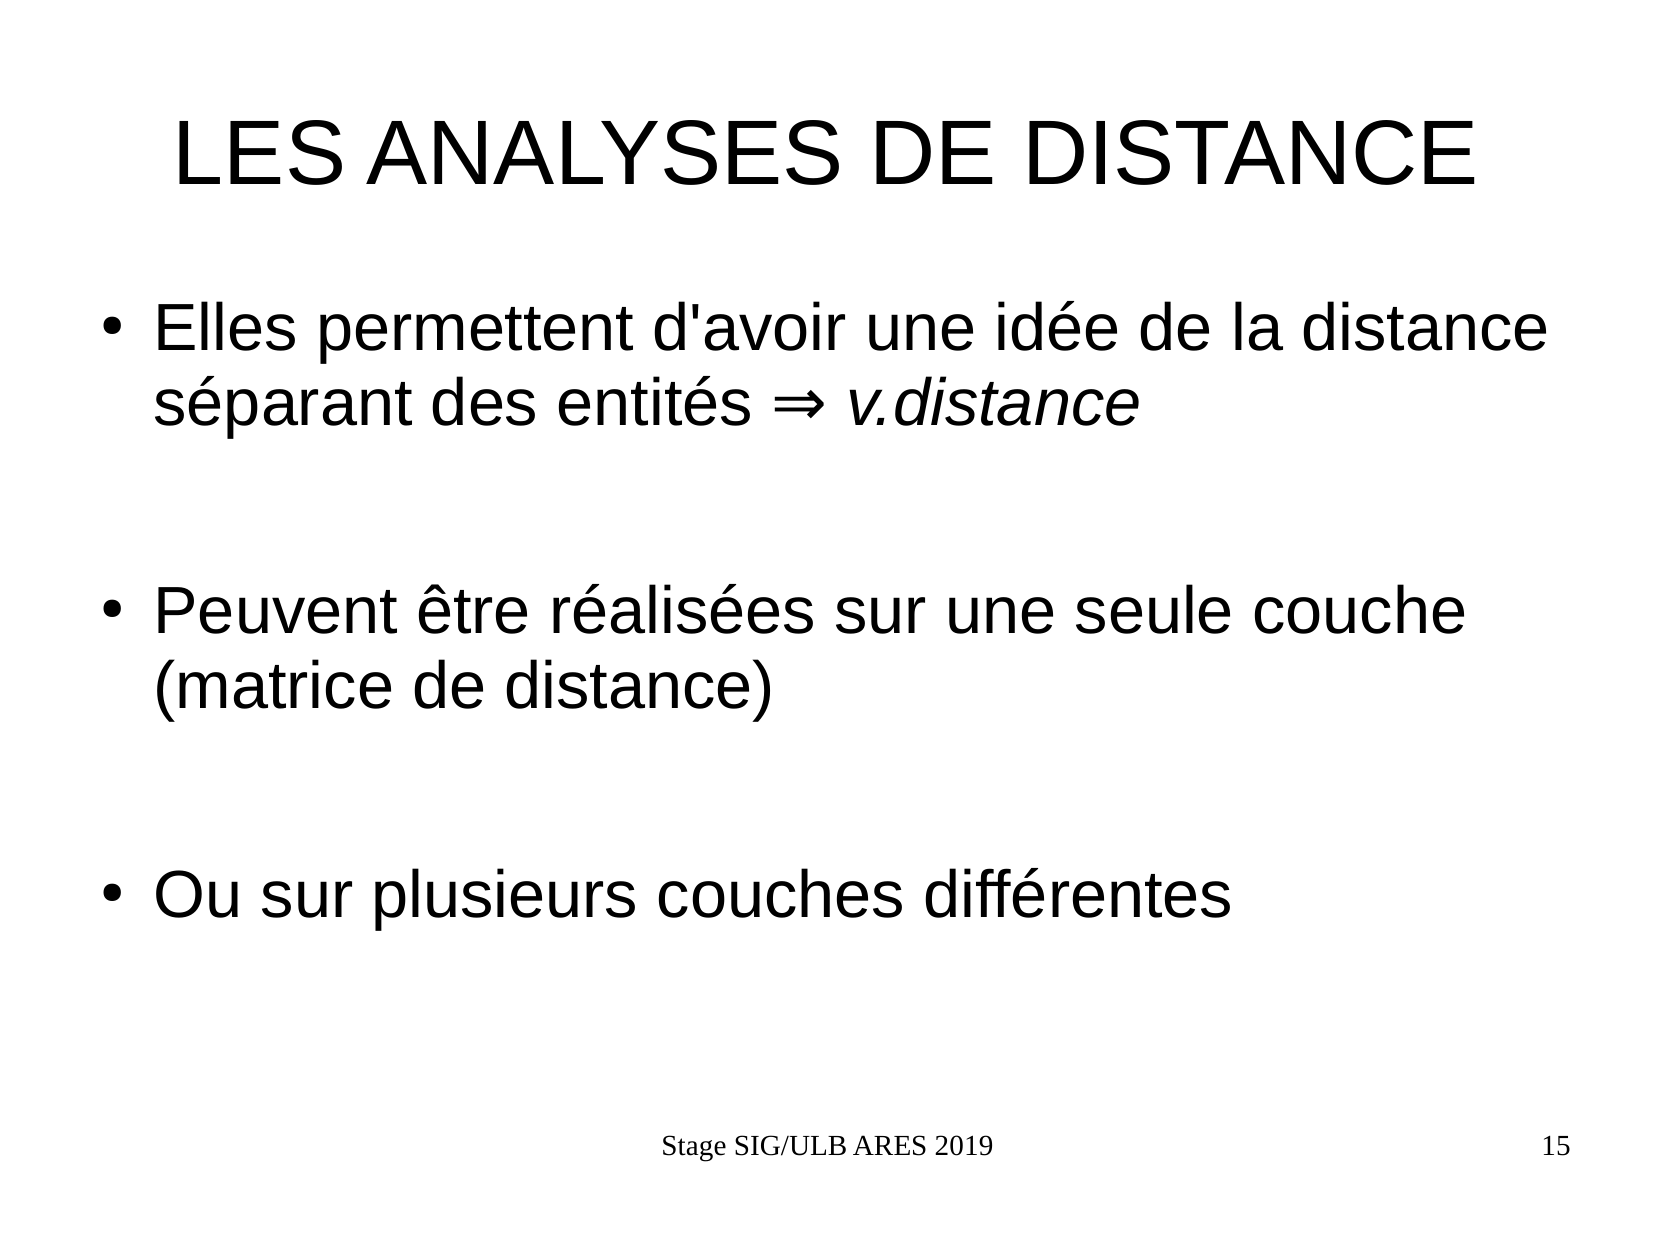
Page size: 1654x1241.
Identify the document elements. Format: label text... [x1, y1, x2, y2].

title LES ANALYSES DE DISTANCE [82, 49, 1571, 257]
list Elles permettent d'avoir une idée de la distance séparant des entités ⇒ v.distance Peuvent être réalisées sur une seule couche (matrice de distance) Ou sur plusieurs couches différentes [82, 290, 1571, 1010]
